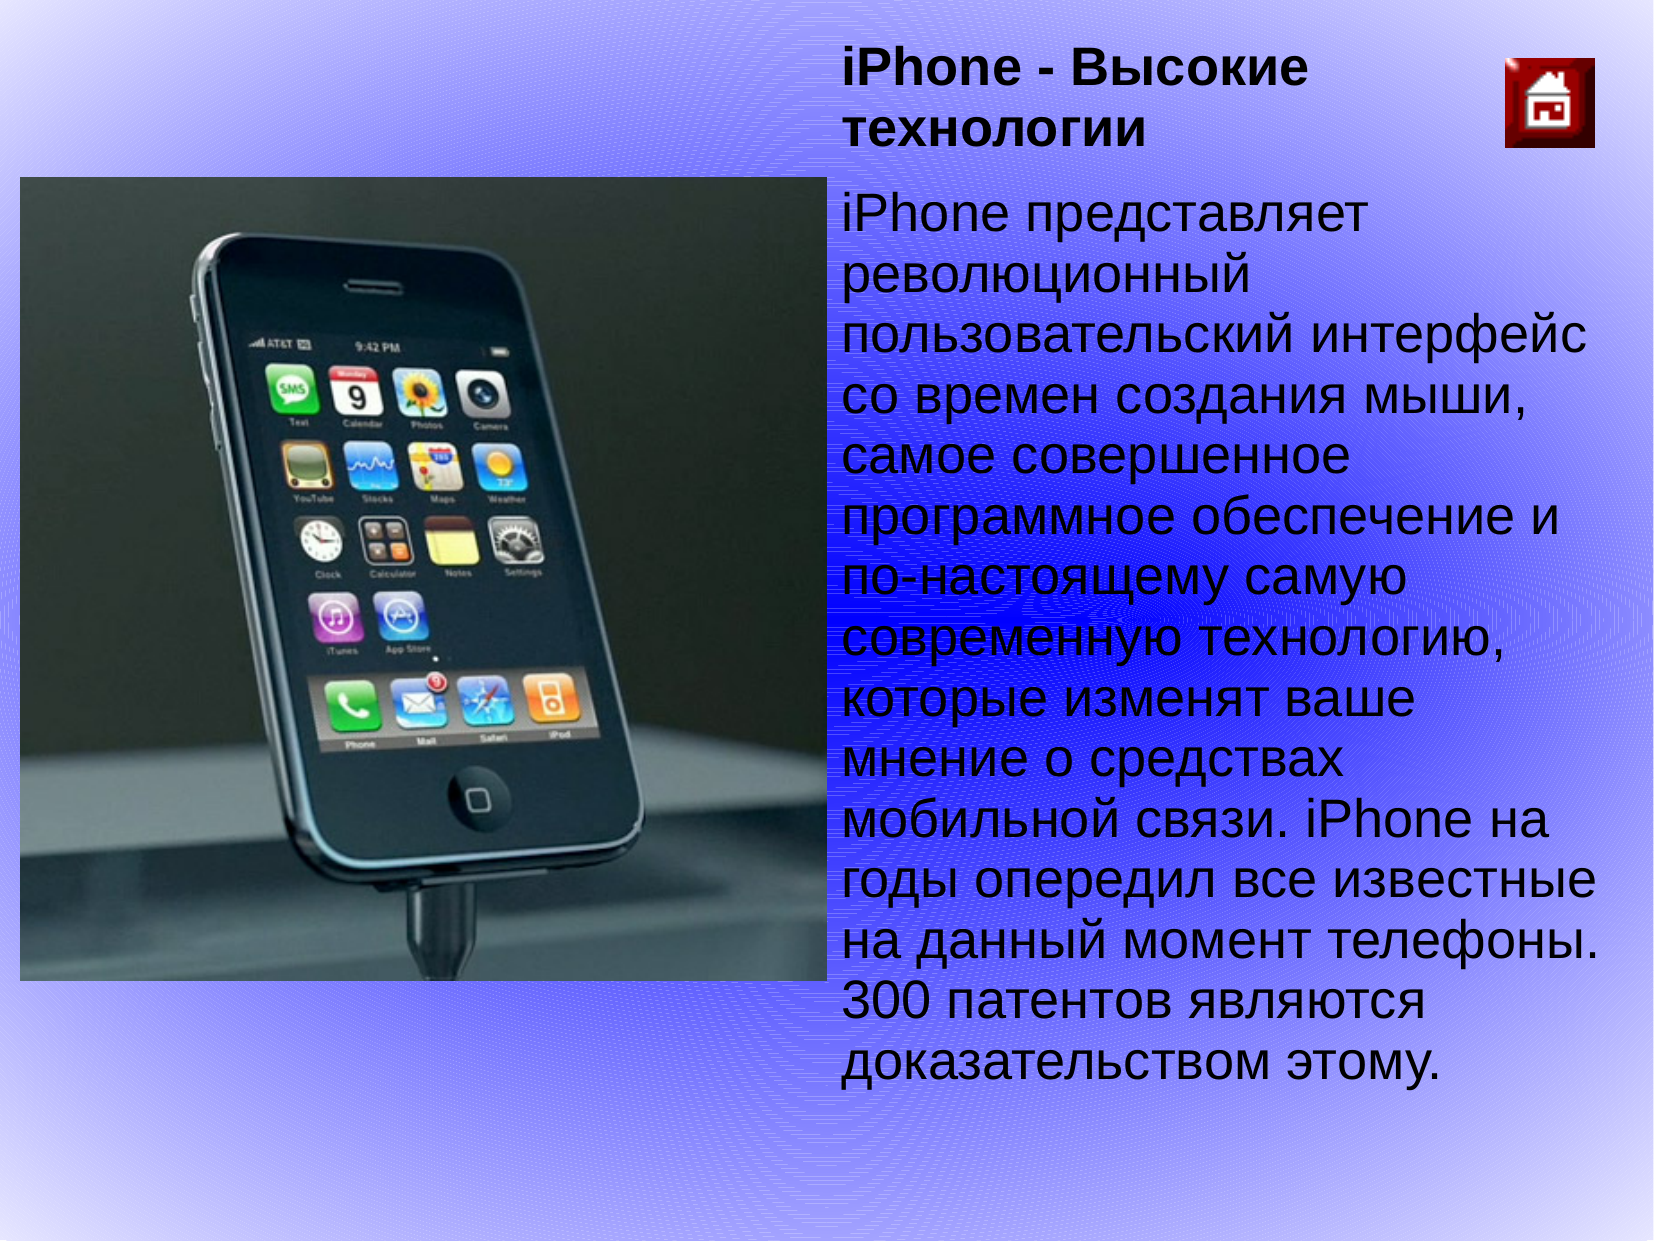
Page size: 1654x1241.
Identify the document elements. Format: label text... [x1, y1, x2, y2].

picture [1505, 58, 1595, 148]
picture [20, 177, 826, 981]
text_box iPhone - Высокие технологии iPhone представляет революционный пользовательский интерфейс со времен создания мыши, самое совершенное программное обеспечение и по-настоящему самую современную технологию, которые изменят ваше мнение о средствах мобильной связи. iPhone на годы опередил все известные на данный момент телефоны. 300 патентов являются доказательством этому. [826, 29, 1625, 1147]
